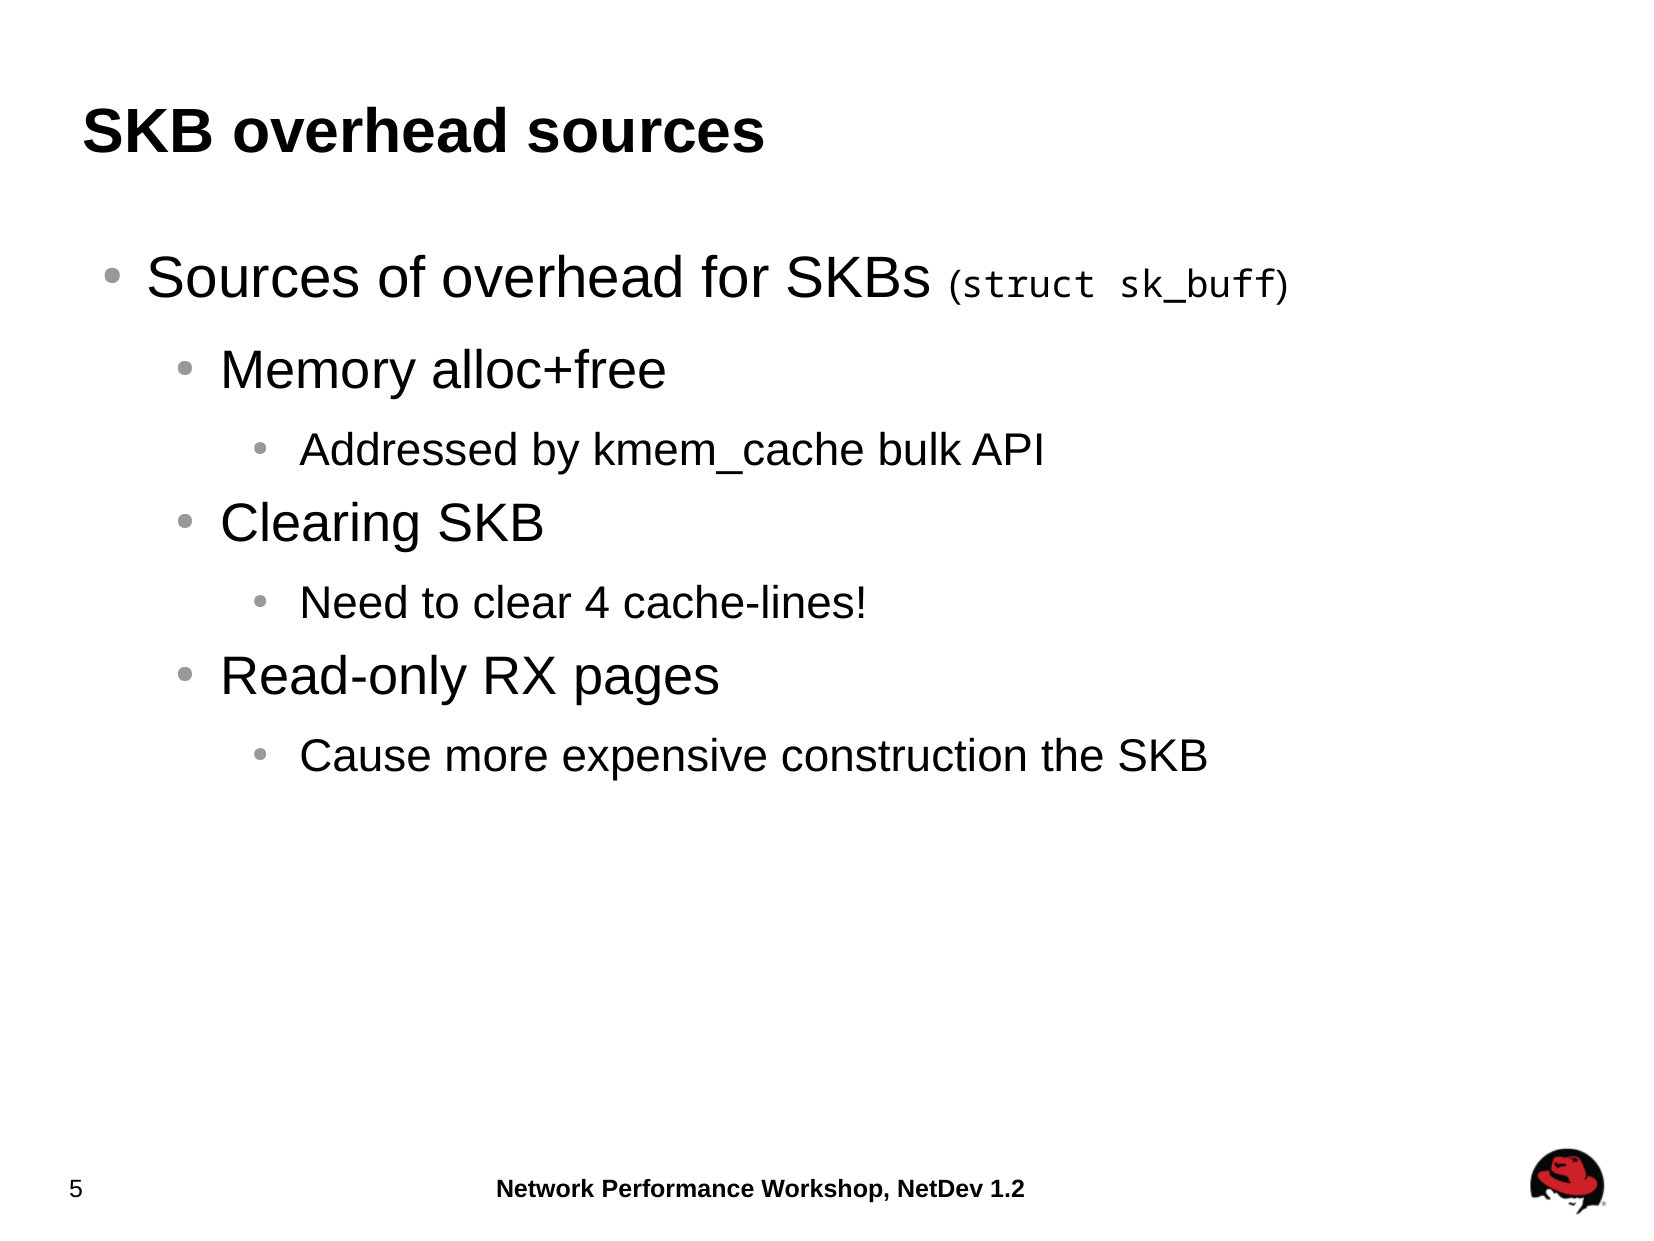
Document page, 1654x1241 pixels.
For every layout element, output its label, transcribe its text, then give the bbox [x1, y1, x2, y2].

picture [1529, 1146, 1612, 1224]
list Sources of overhead for SKBs (struct sk_buff) Memory alloc+free Addressed by kmem_cache bulk API Clearing SKB Need to clear 4 cache-lines! Read-only RX pages Cause more expensive construction the SKB [86, 244, 1575, 1039]
title SKB overhead sources [82, 37, 1571, 226]
